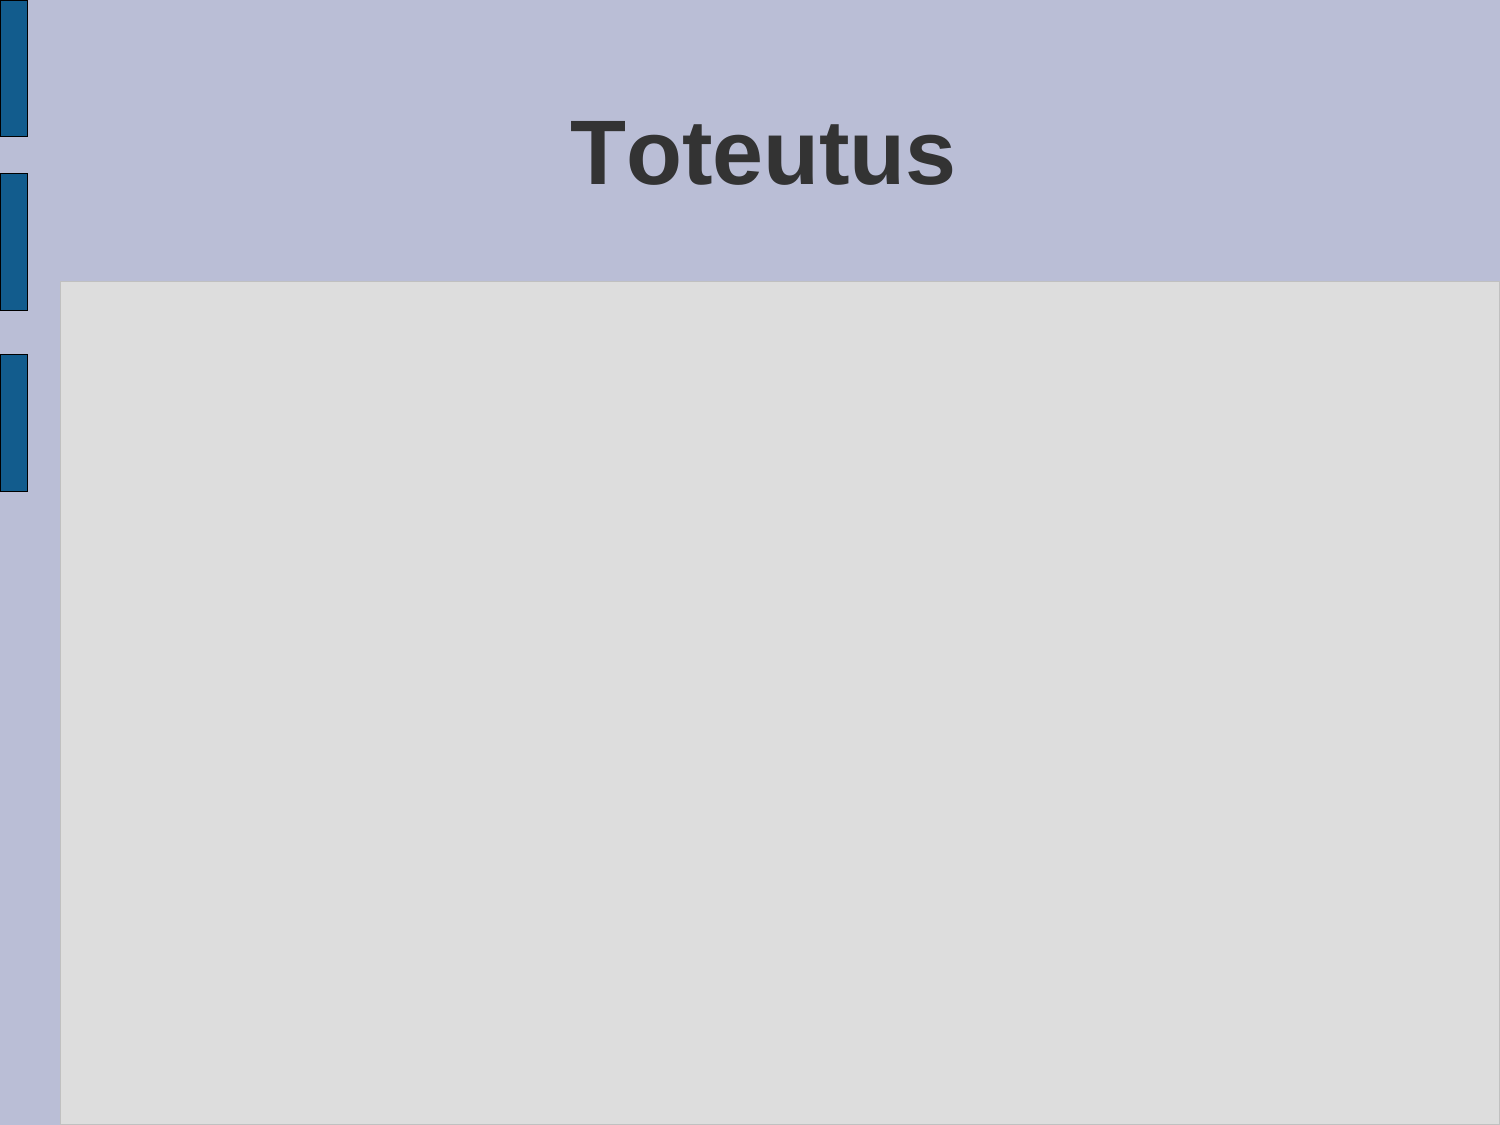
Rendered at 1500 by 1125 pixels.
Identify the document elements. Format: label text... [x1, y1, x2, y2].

title Toteutus [88, 59, 1439, 247]
